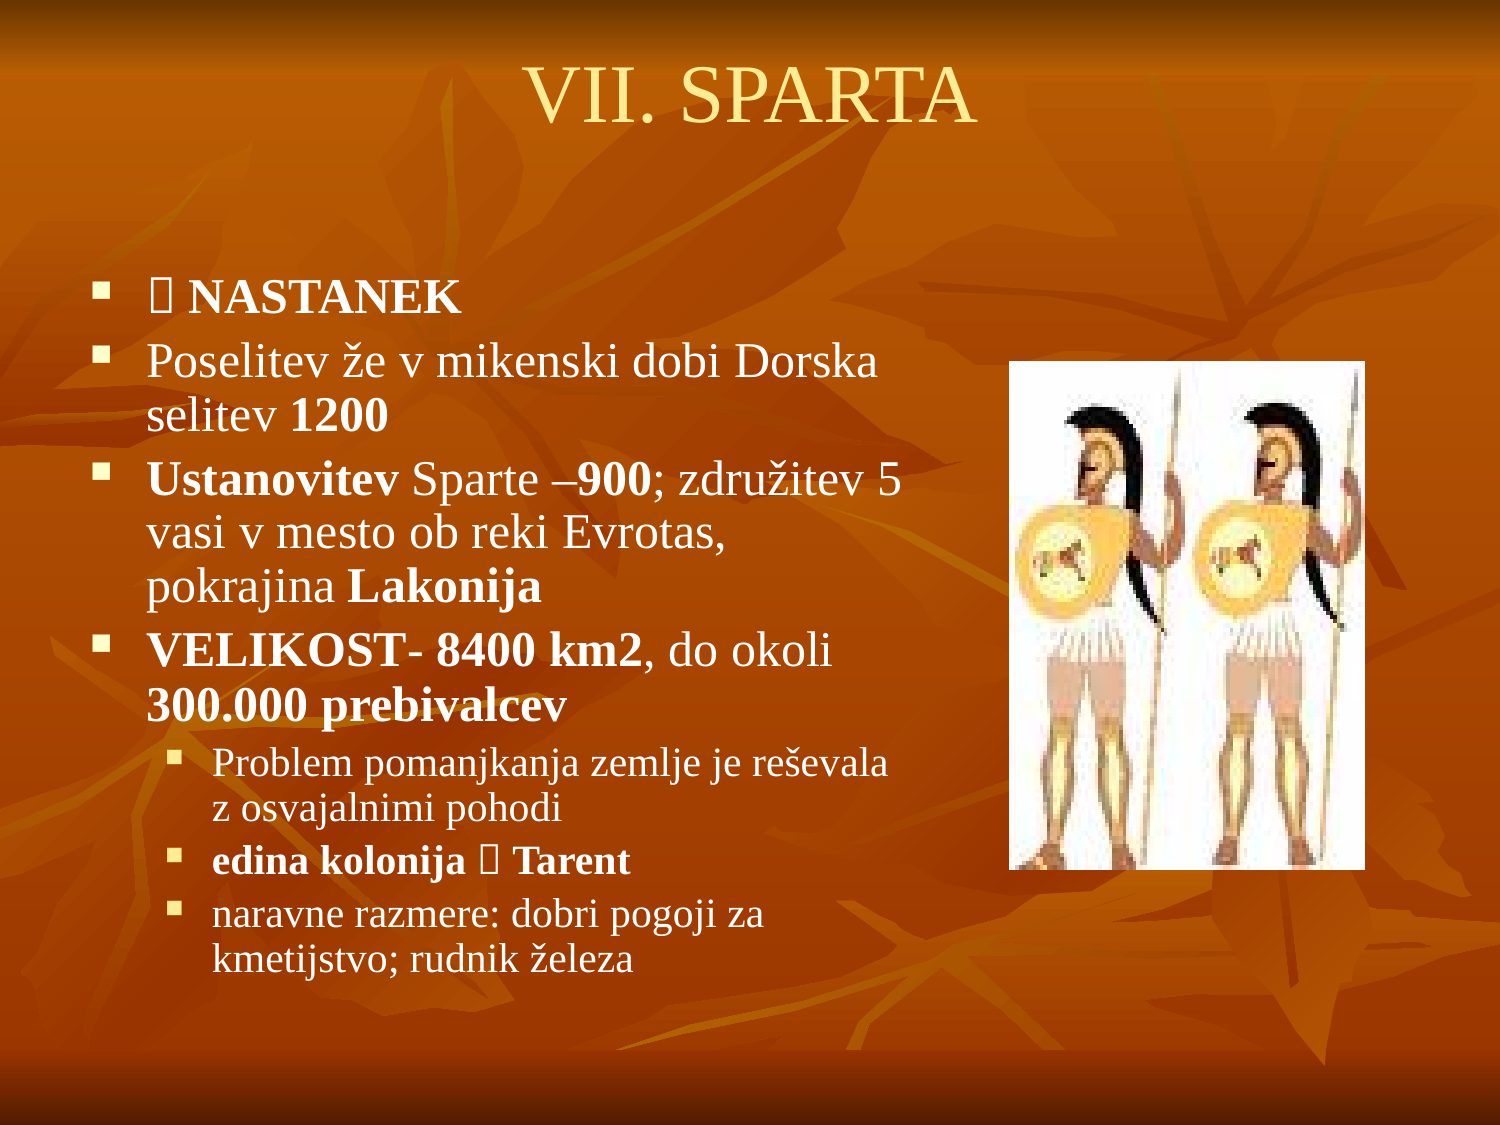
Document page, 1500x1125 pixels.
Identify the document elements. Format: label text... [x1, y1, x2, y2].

list  NASTANEK Poselitev že v mikenski dobi Dorska selitev 1200 Ustanovitev Sparte –900; združitev 5 vasi v mesto ob reki Evrotas, pokrajina Lakonija VELIKOST- 8400 km2, do okoli 300.000 prebivalcev Problem pomanjkanja zemlje je reševala z osvajalnimi pohodi edina kolonija  Tarent naravne razmere: dobri pogoji za kmetijstvo; rudnik železa [75, 262, 928, 1006]
title VII. SPARTA [75, 45, 1425, 234]
picture [1009, 361, 1365, 870]
